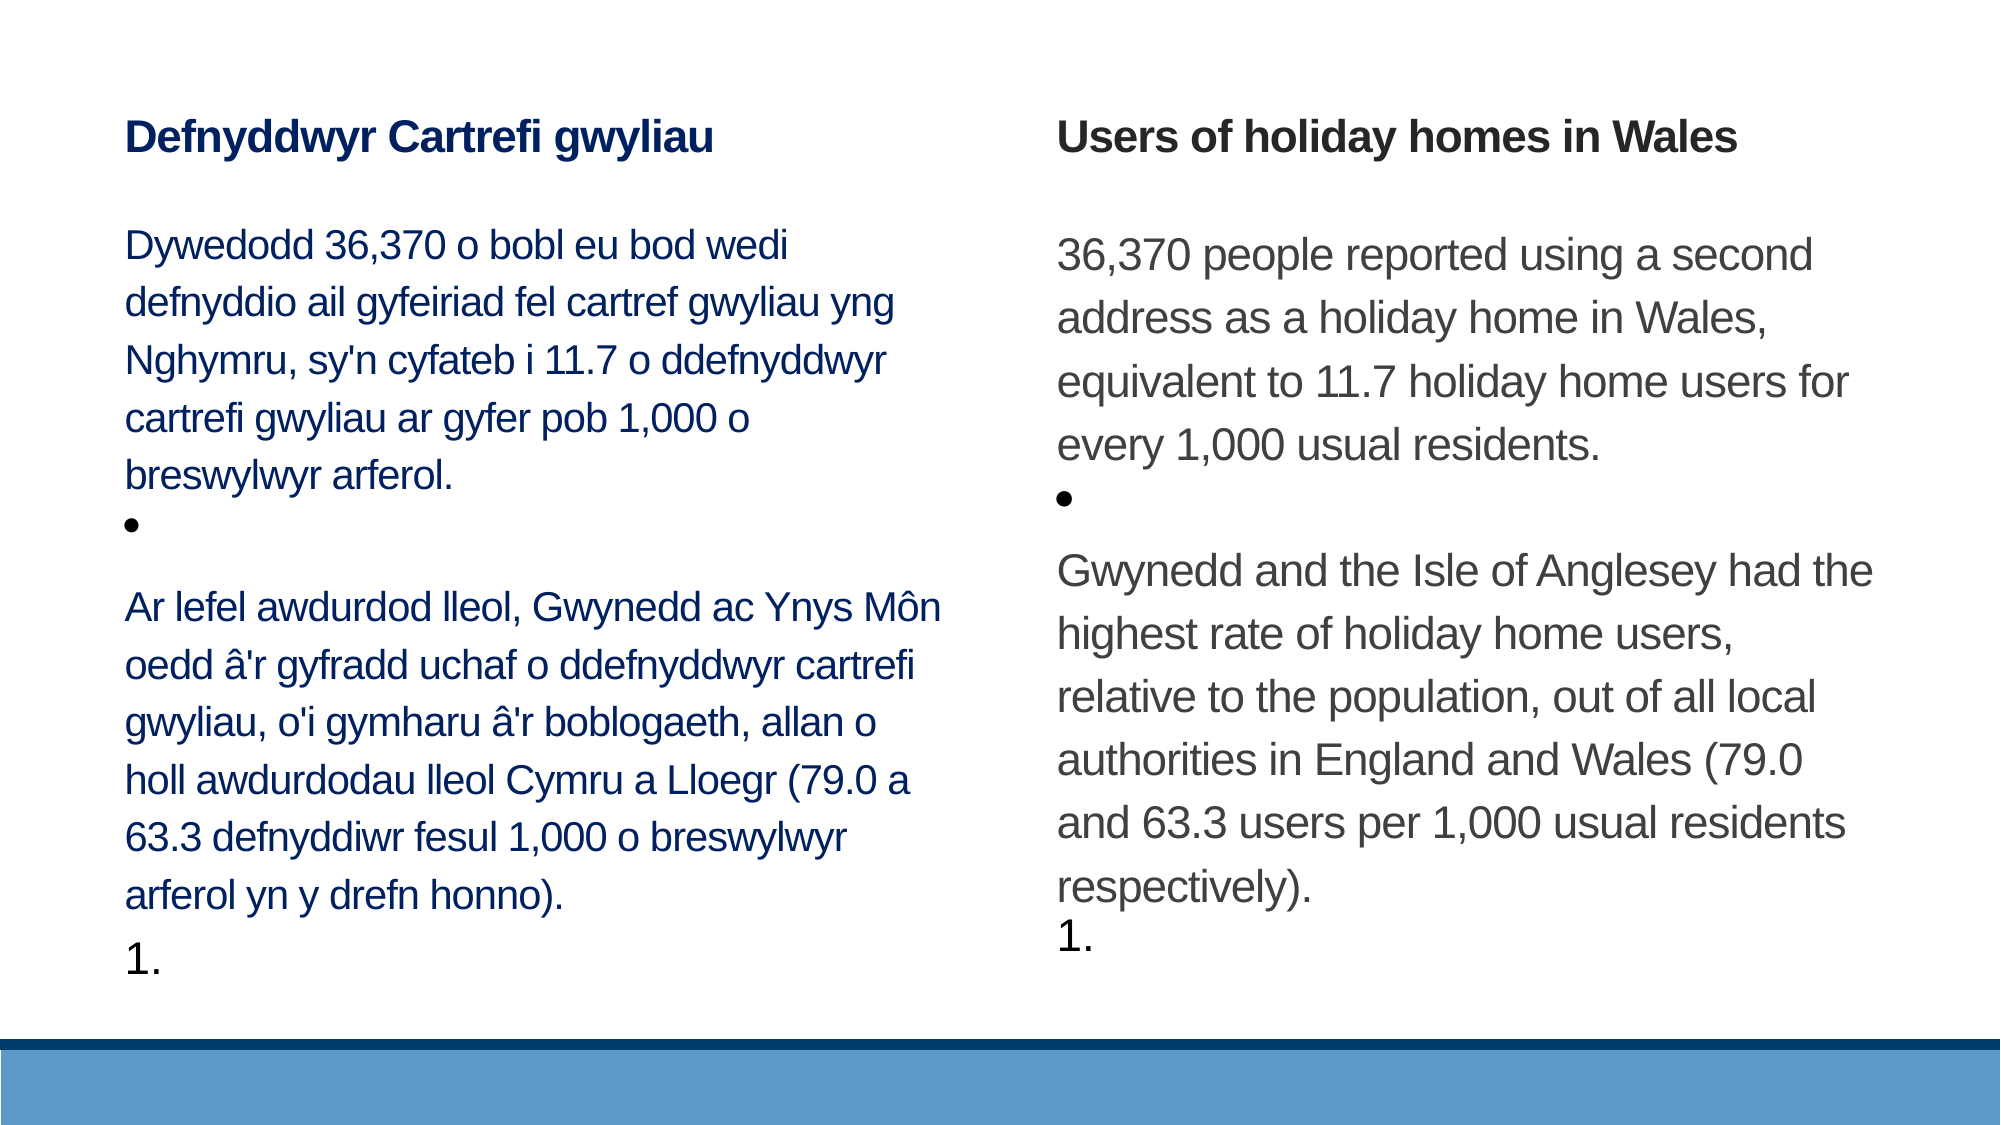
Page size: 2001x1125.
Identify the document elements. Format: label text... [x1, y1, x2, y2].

text_box Defnyddwyr Cartrefi gwyliau Dywedodd 36,370 o bobl eu bod wedi defnyddio ail gyfeiriad fel cartref gwyliau yng Nghymru, sy'n cyfateb i 11.7 o ddefnyddwyr cartrefi gwyliau ar gyfer pob 1,000 o breswylwyr arferol. Ar lefel awdurdod lleol, Gwynedd ac Ynys Môn oedd â'r gyfradd uchaf o ddefnyddwyr cartrefi gwyliau, o'i gymharu â'r boblogaeth, allan o holl awdurdodau lleol Cymru a Lloegr (79.0 a 63.3 defnyddiwr fesul 1,000 o breswylwyr arferol yn y drefn honno). [109, 90, 959, 971]
text_box Users of holiday homes in Wales 36,370 people reported using a second address as a holiday home in Wales, equivalent to 11.7 holiday home users for every 1,000 usual residents. Gwynedd and the Isle of Anglesey had the highest rate of holiday home users, relative to the population, out of all local authorities in England and Wales (79.0 and 63.3 users per 1,000 usual residents respectively). [1041, 90, 1891, 971]
